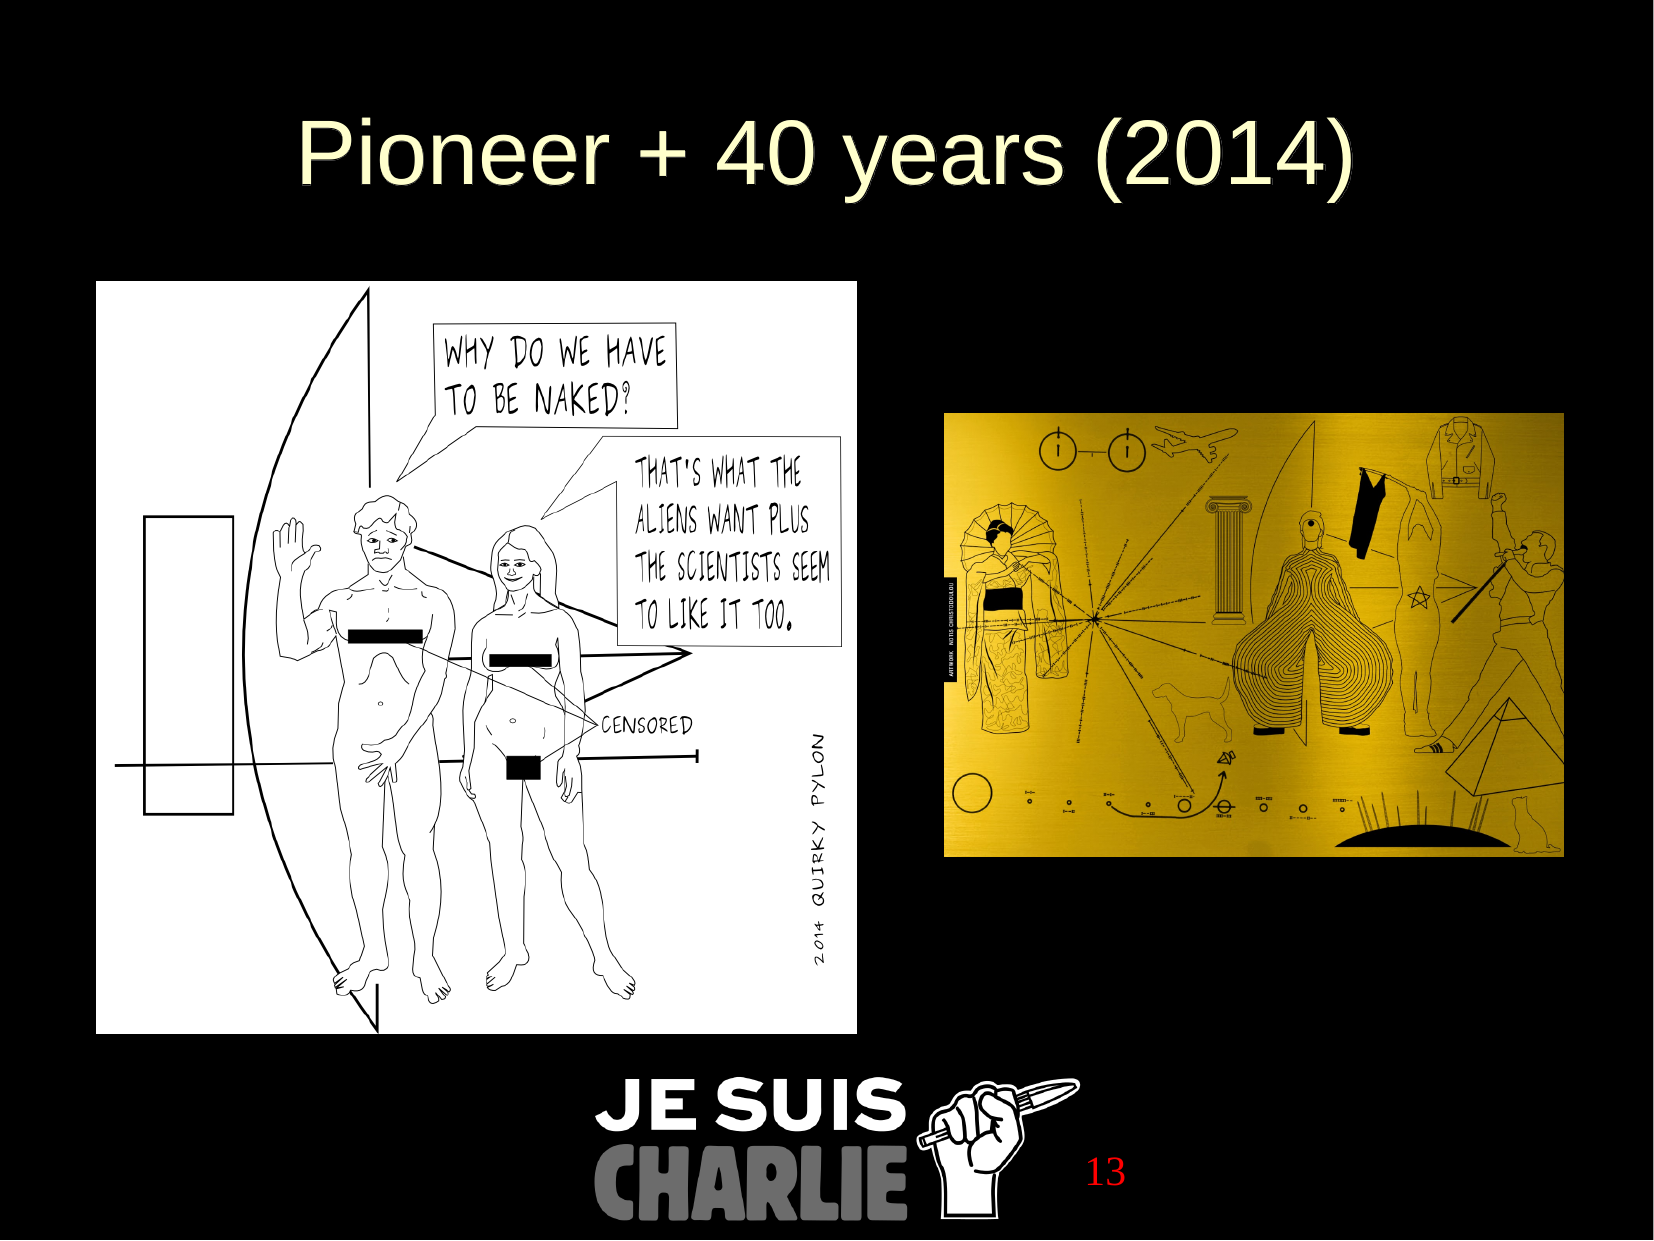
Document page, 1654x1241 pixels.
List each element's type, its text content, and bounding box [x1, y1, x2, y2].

picture [587, 1062, 1093, 1225]
picture [96, 281, 857, 1034]
picture [944, 413, 1564, 857]
title Pioneer + 40 years (2014) [82, 49, 1571, 257]
